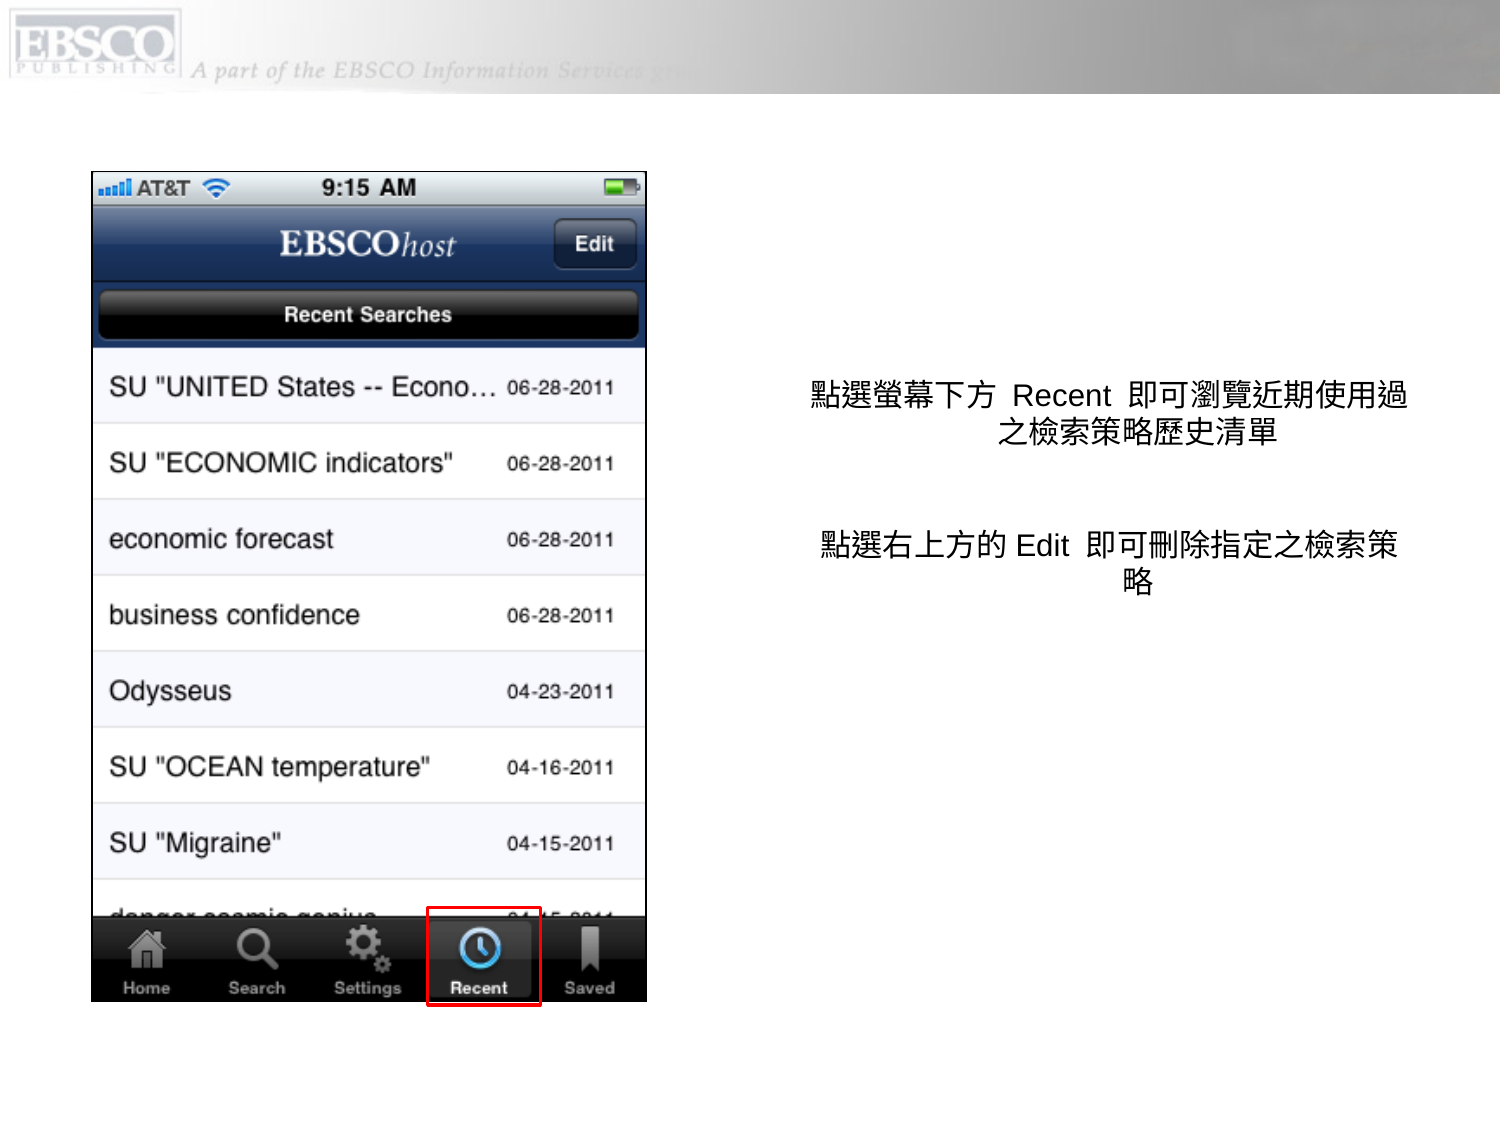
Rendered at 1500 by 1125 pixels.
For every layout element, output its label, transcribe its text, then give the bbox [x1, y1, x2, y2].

picture [0, 0, 1500, 94]
text_box 點選螢幕下方 Recent 即可瀏覽近期使用過之檢索策略歷史清單 點選右上方的Edit 即可刪除指定之檢索策略 [697, 367, 1428, 572]
picture [429, 909, 539, 1001]
picture [92, 172, 646, 1001]
